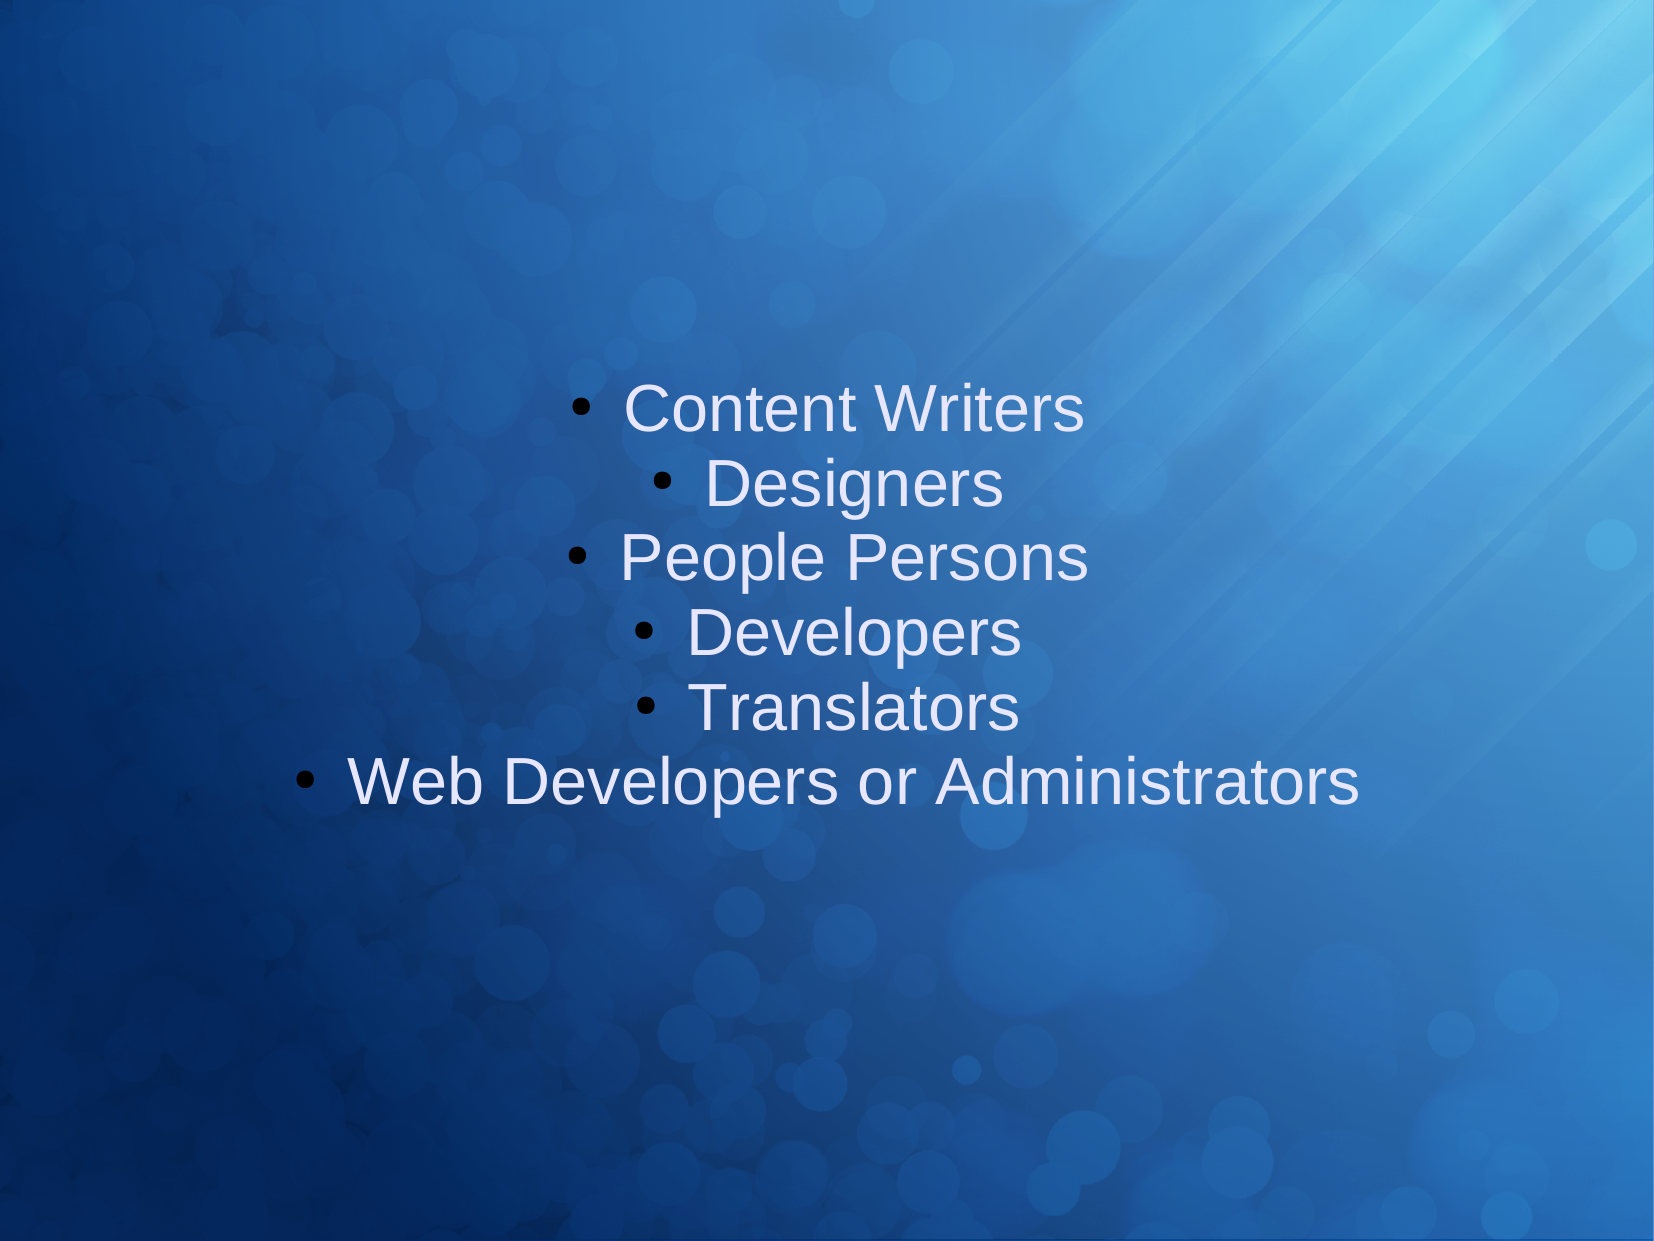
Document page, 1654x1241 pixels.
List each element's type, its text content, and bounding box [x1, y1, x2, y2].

picture [0, 0, 1654, 1241]
text_box Content Writers Designers People Persons Developers Translators Web Developers or Administrators [89, 100, 1578, 1015]
